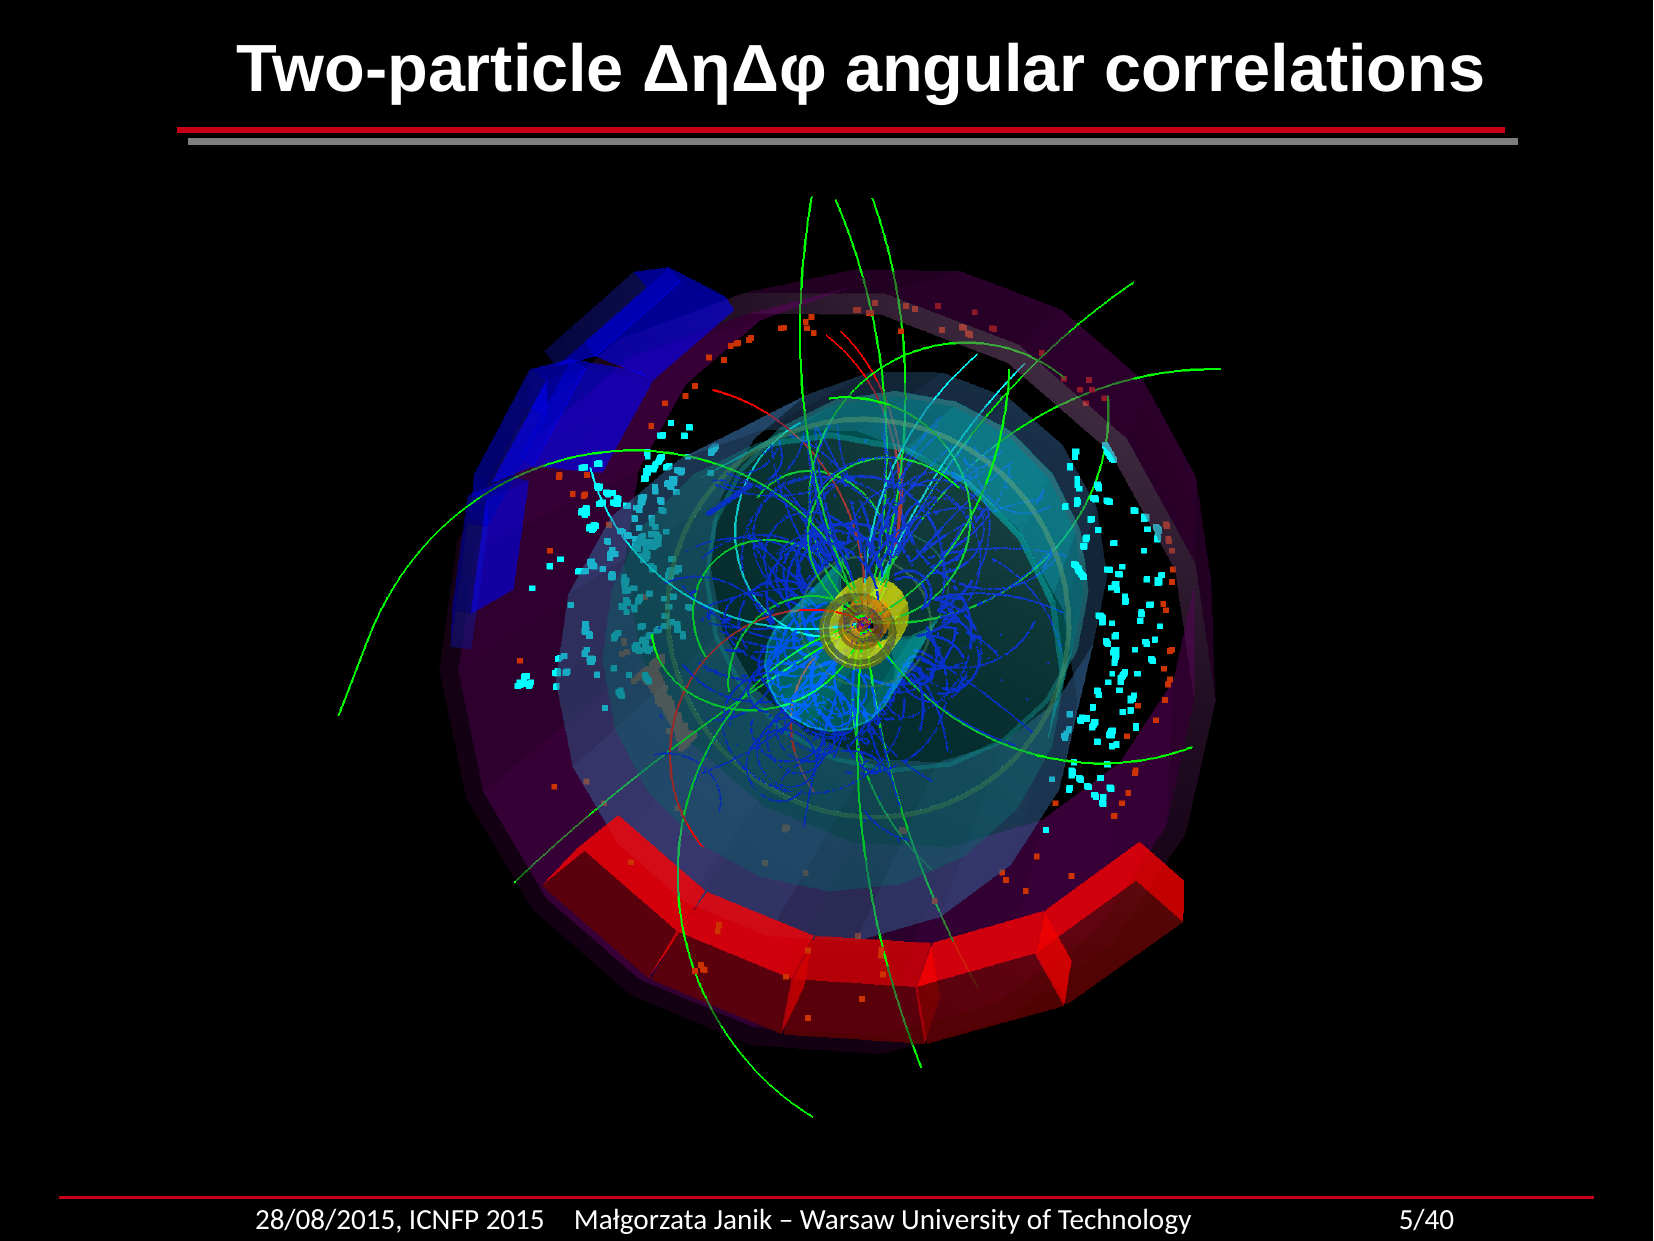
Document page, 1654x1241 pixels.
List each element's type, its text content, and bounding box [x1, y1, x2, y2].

title Two-particle ΔηΔφ angular correlations [0, 0, 1653, 177]
text_box 28/08/2015, ICNFP 2015 Małgorzata Janik – Warsaw University of Technology 5/40 [0, 1199, 1653, 1235]
picture [2, 177, 1653, 1182]
